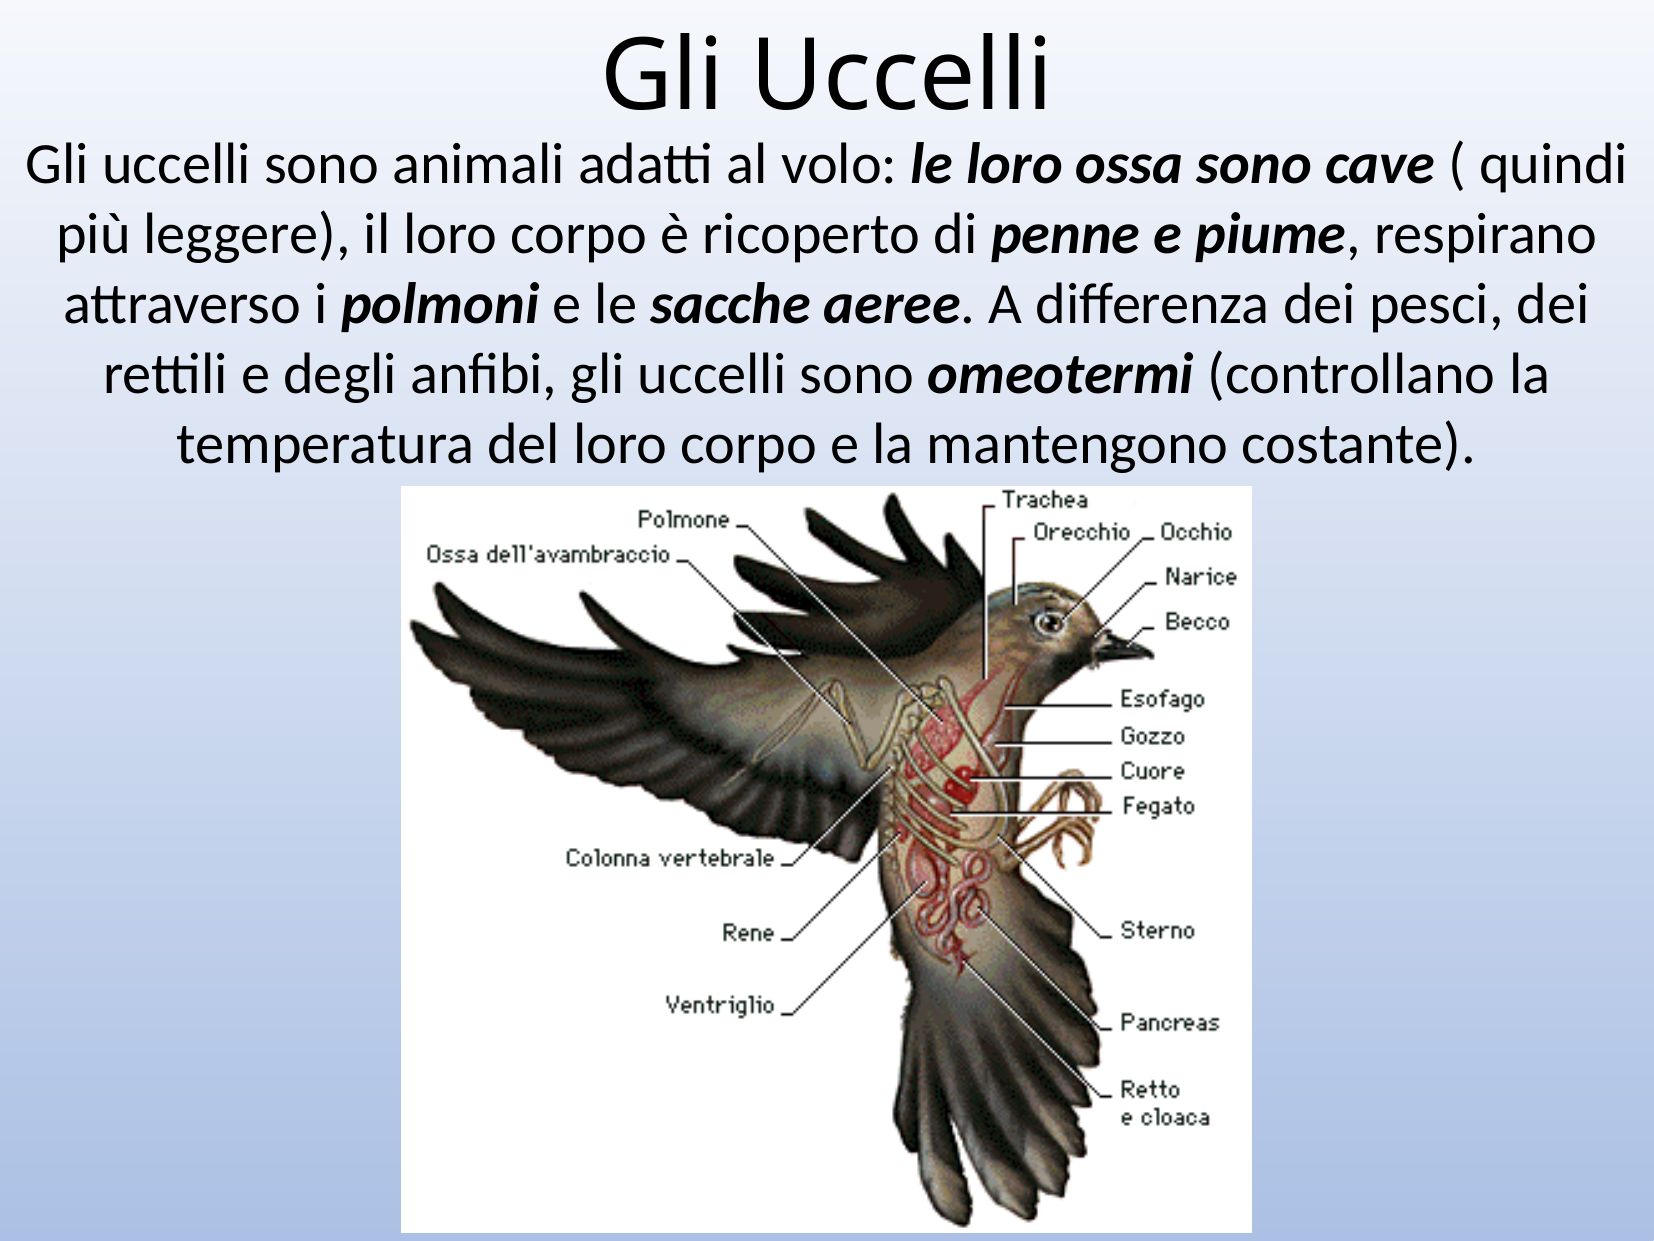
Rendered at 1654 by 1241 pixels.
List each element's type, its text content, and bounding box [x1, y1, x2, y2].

text_box Gli uccelli sono animali adatti al volo: le loro ossa sono cave ( quindi più leggere), il loro corpo è ricoperto di penne e piume, respirano attraverso i polmoni e le sacche aeree. A differenza dei pesci, dei rettili e degli anfibi, gli uccelli sono omeotermi (controllano la temperatura del loro corpo e la mantengono costante). [0, 117, 1654, 487]
picture [401, 486, 1252, 1233]
text_box Gli Uccelli [0, 1, 1654, 117]
